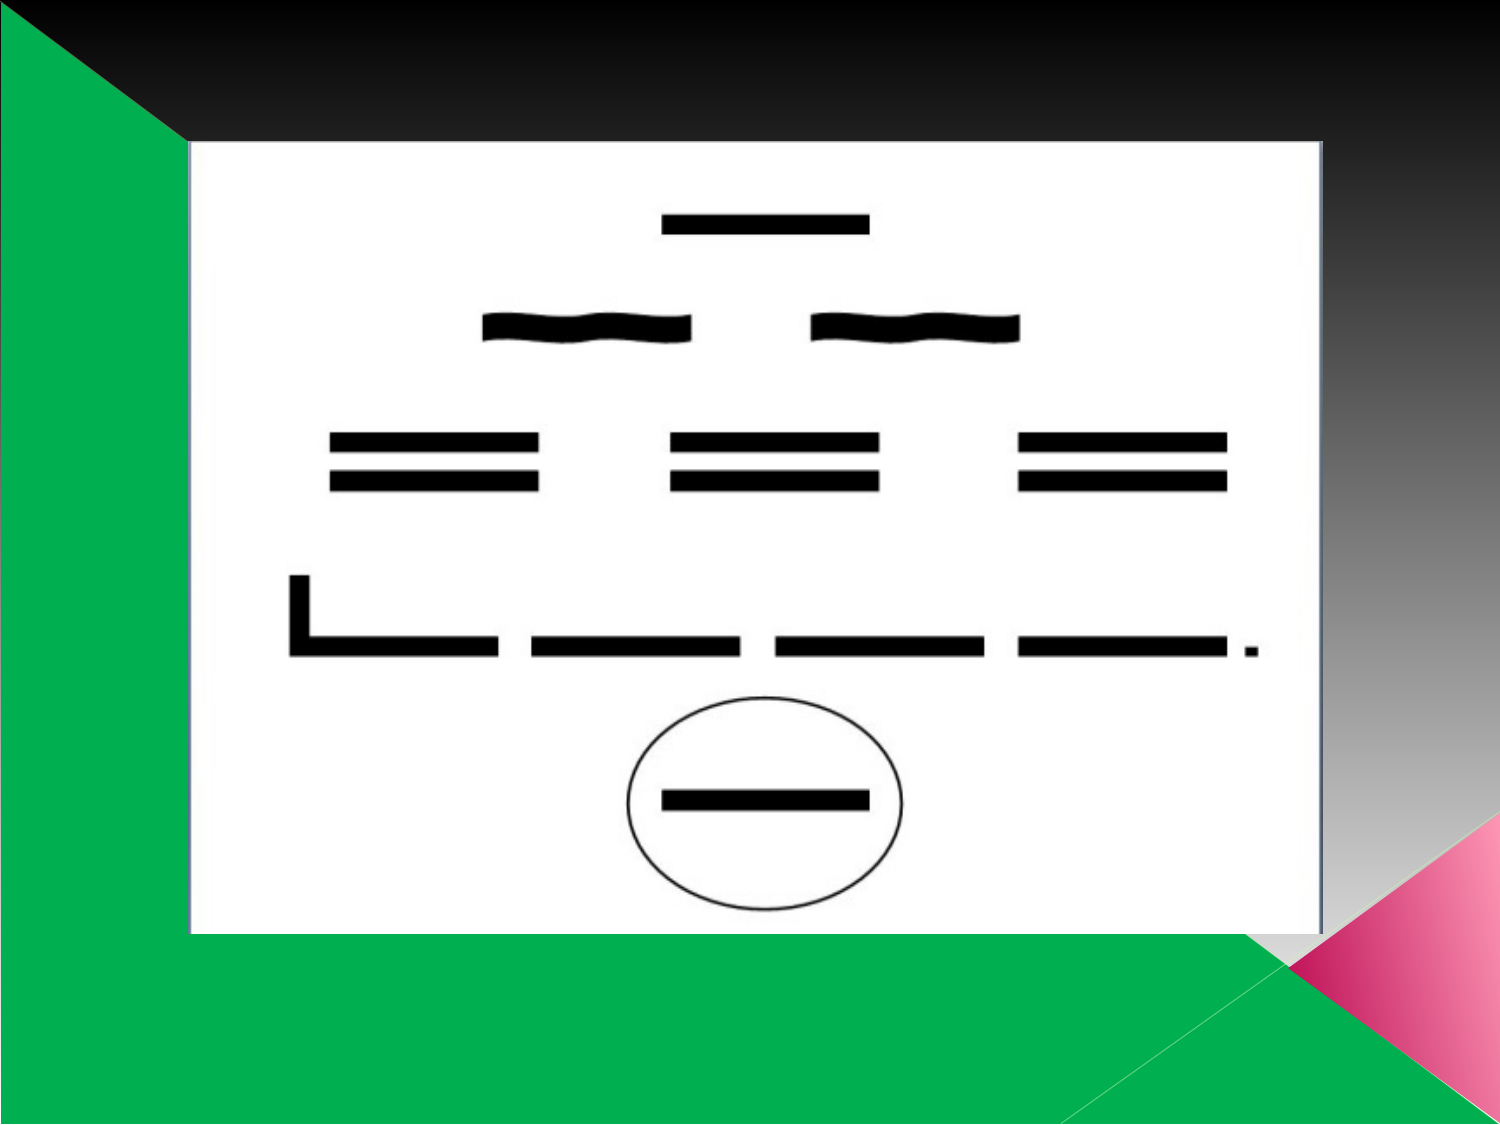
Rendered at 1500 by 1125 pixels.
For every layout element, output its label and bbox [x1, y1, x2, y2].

picture [188, 141, 1323, 934]
